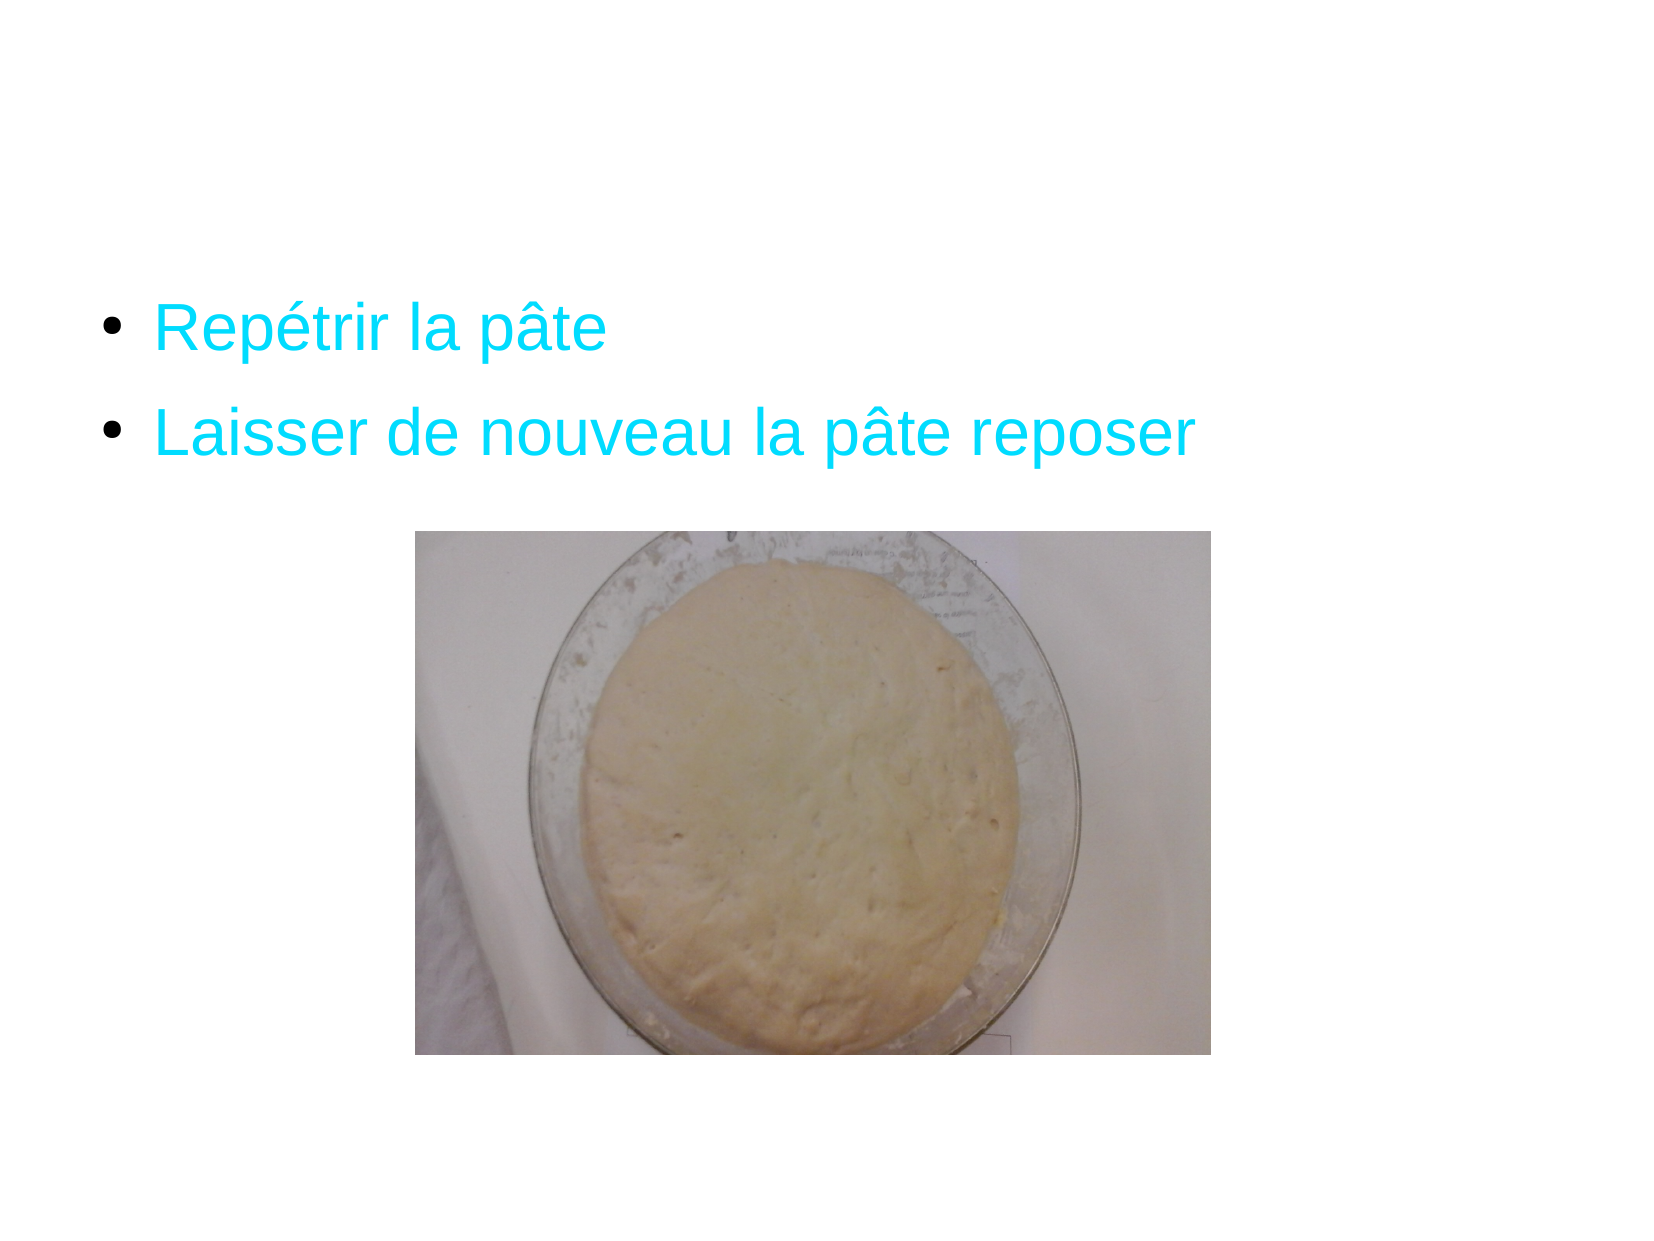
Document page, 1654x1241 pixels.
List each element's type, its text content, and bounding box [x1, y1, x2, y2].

picture [415, 531, 1211, 1055]
list Repétrir la pâte Laisser de nouveau la pâte reposer [82, 290, 1571, 1109]
